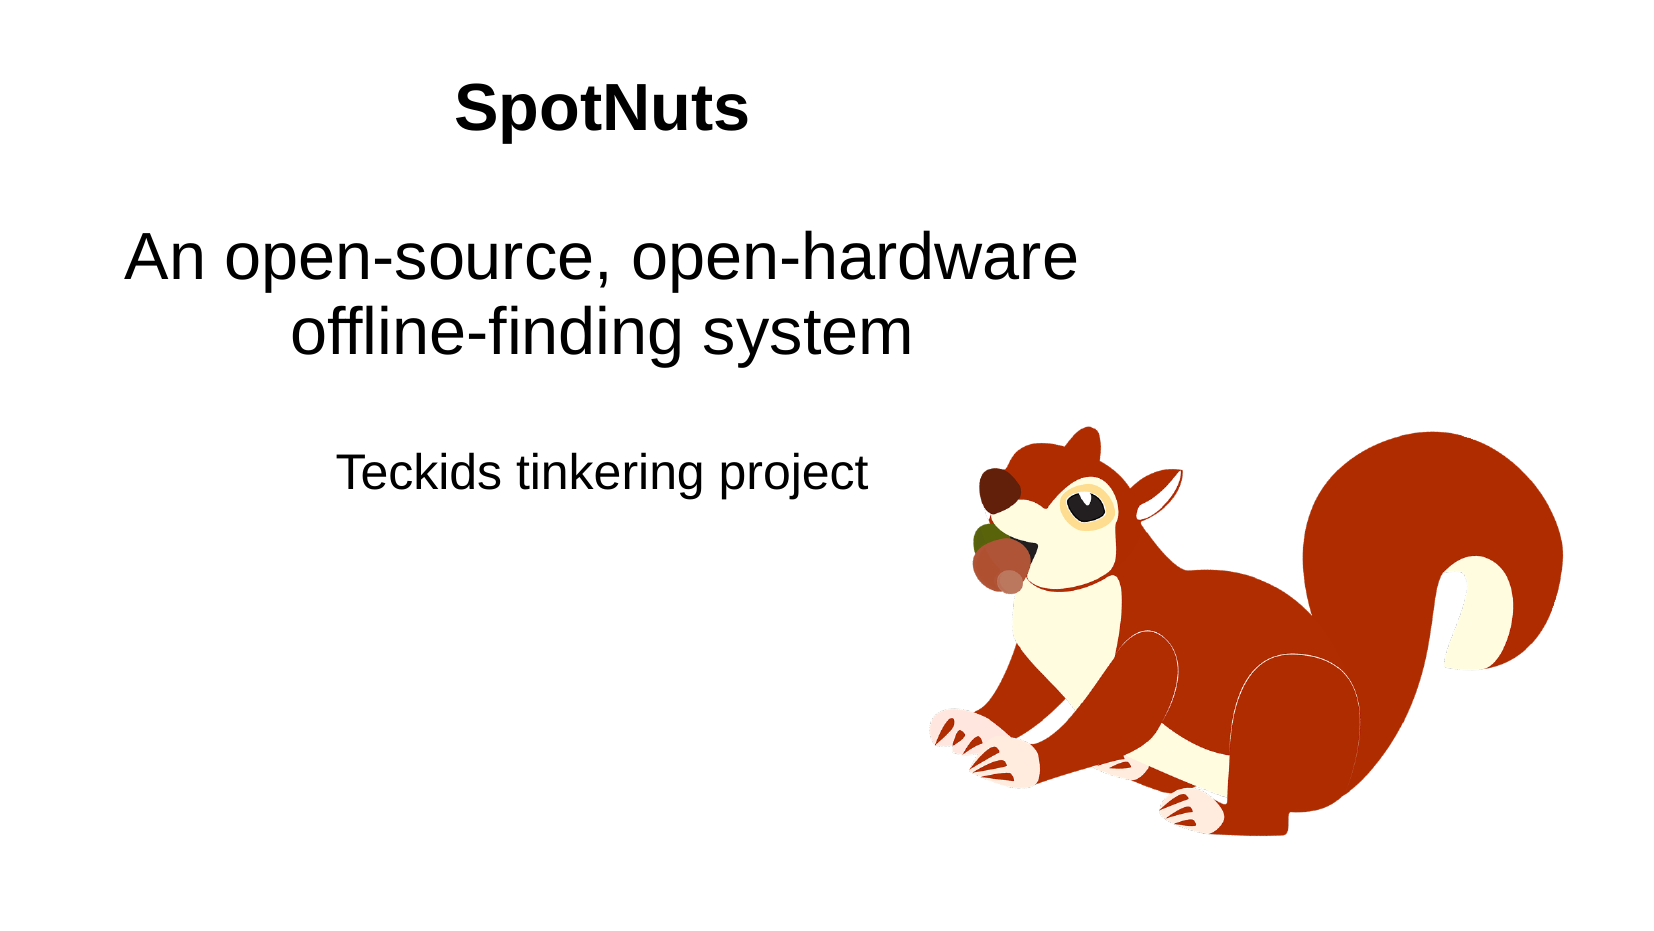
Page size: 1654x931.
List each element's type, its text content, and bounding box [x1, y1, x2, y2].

subtitle SpotNuts An open-source, open-hardware offline-finding system Teckids tinkering project [82, 0, 1123, 645]
picture [890, 295, 1595, 931]
